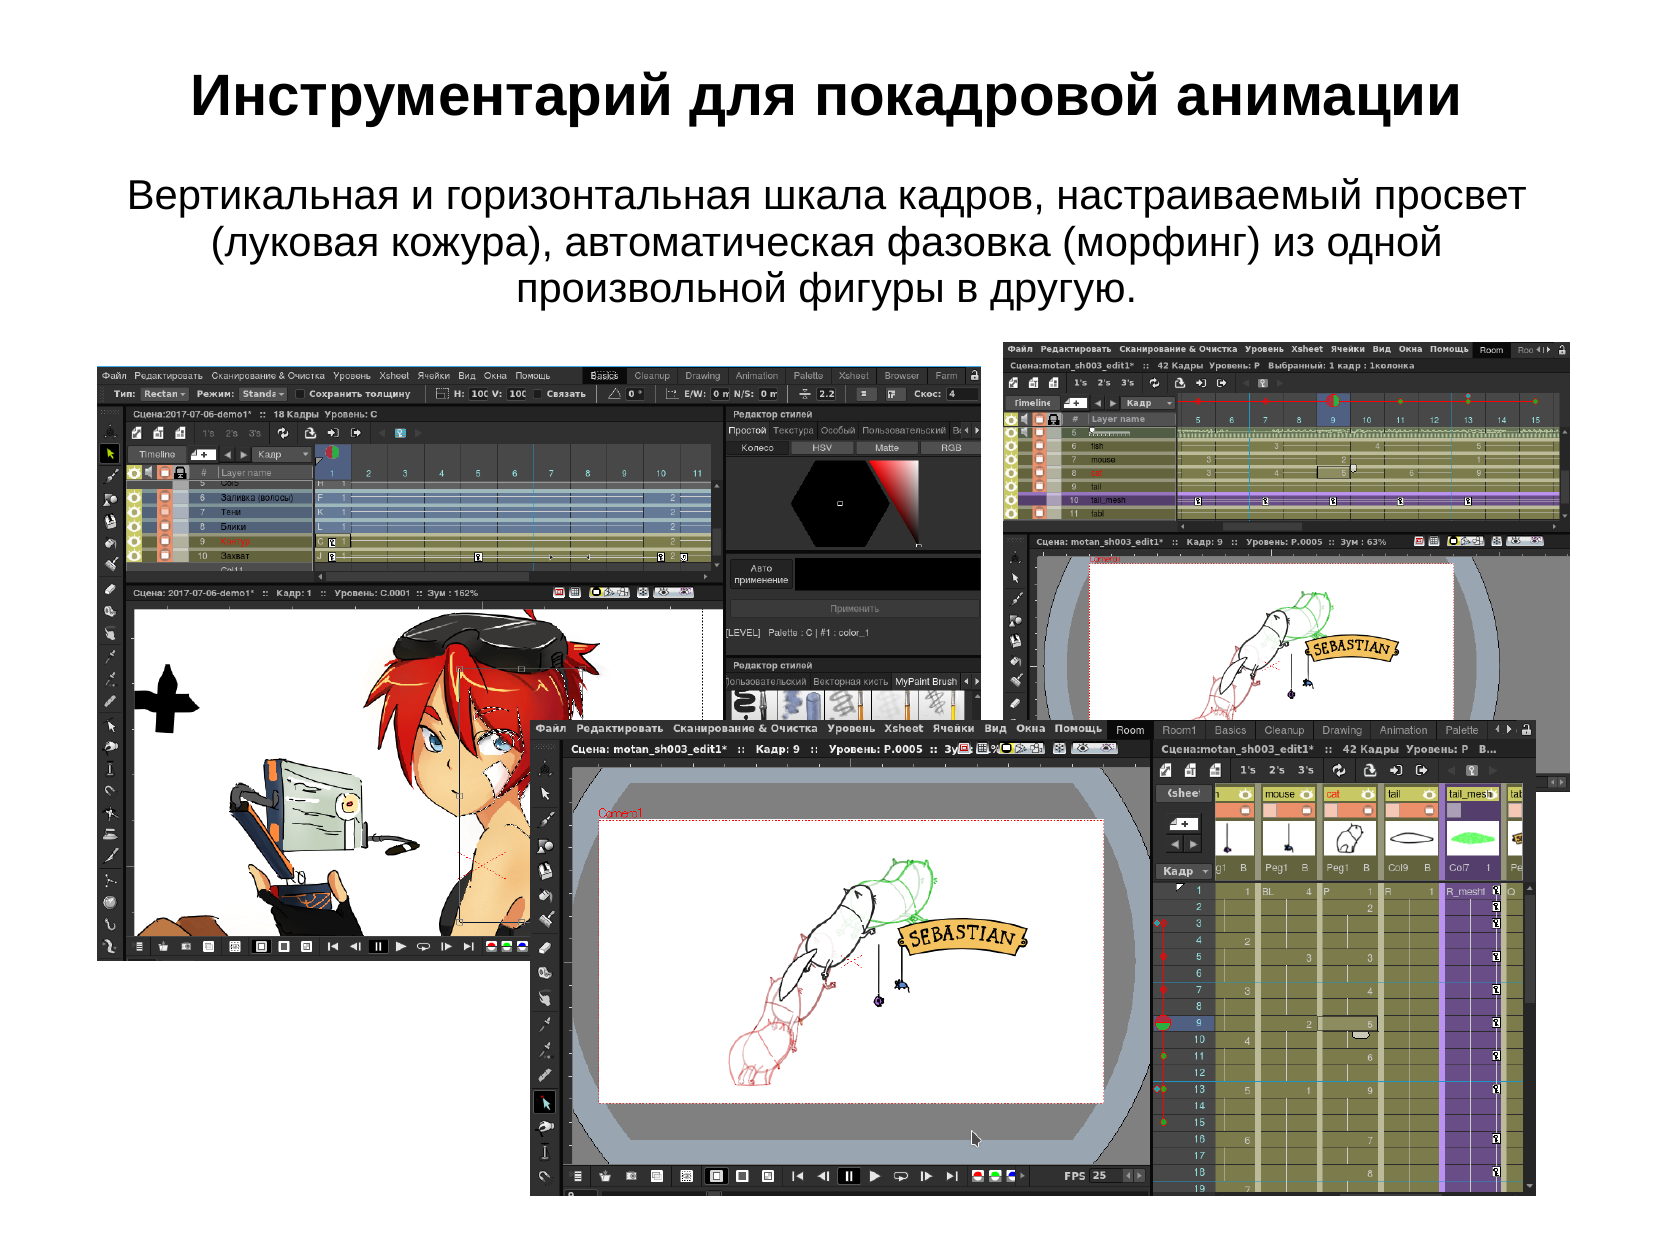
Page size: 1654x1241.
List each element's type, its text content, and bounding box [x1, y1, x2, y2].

title Инструментарий для покадровой анимации [82, 49, 1571, 142]
list Вертикальная и горизонтальная шкала кадров, настраиваемый просвет (луковая кожура), автоматическая фазовка (морфинг) из одной произвольной фигуры в другую. [82, 172, 1571, 367]
picture [97, 342, 1570, 1196]
